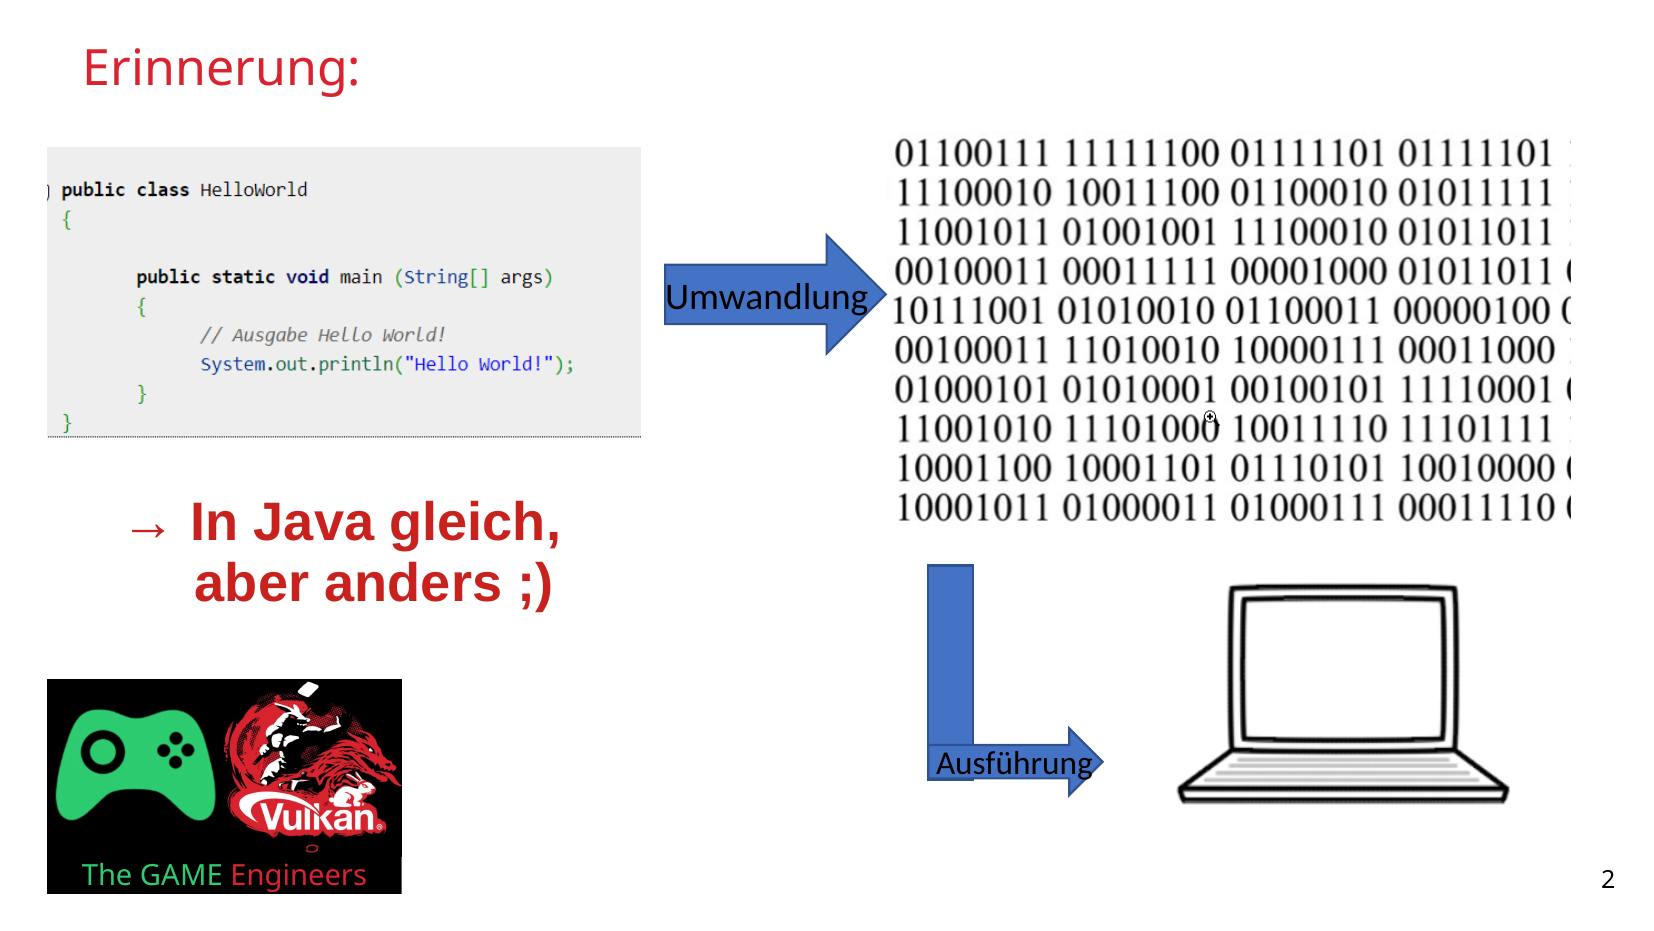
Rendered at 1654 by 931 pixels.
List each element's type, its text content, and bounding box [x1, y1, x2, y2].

text_box [928, 566, 973, 733]
text_box [826, 235, 856, 264]
text_box → In Java gleich, aber anders ;) [106, 484, 733, 638]
picture [47, 147, 641, 442]
text_box Umwandlung [650, 264, 886, 325]
text_box Ausführung [921, 733, 1110, 790]
picture [886, 131, 1571, 527]
picture [47, 679, 402, 857]
title Erinnerung: [82, 7, 1571, 125]
text_box [826, 325, 856, 354]
picture [1115, 545, 1571, 886]
